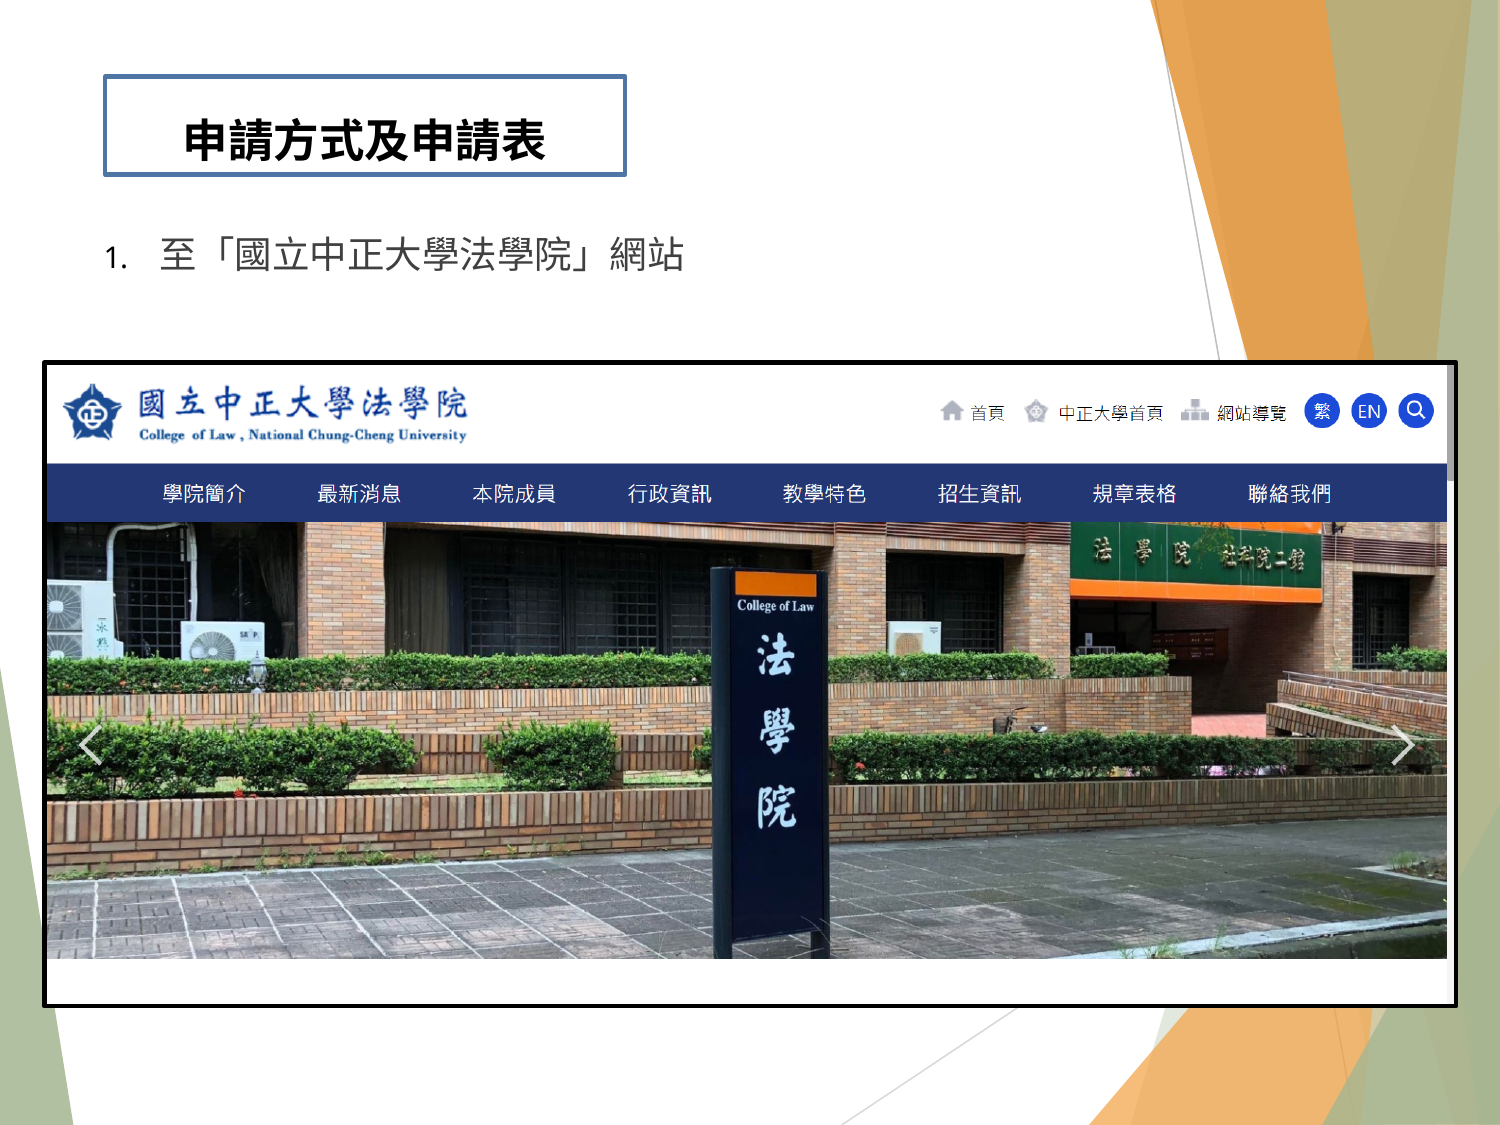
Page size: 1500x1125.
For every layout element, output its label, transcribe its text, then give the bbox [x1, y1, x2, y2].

text_box 申請方式及申請表 [105, 76, 625, 175]
picture [46, 364, 1454, 1004]
list 至「國立中正大學法學院」網站 [88, 223, 1130, 316]
